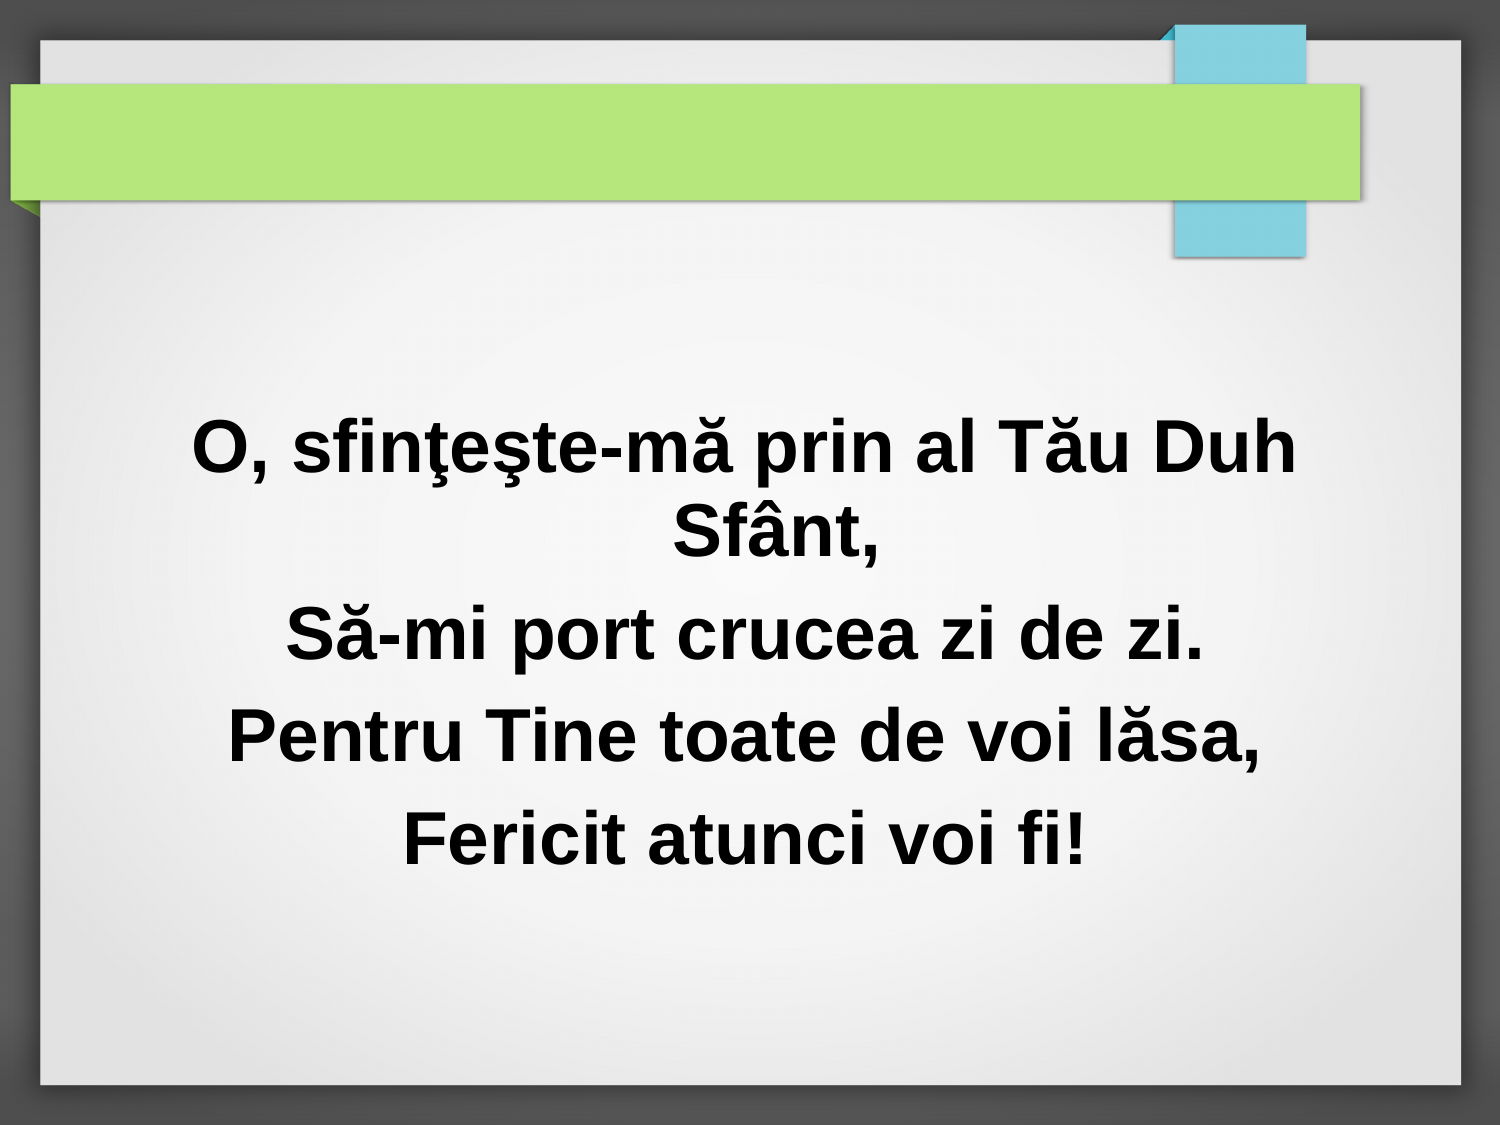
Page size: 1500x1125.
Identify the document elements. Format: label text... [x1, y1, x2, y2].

picture [0, 0, 1500, 1125]
list O, sfinţeşte-mă prin al Tău Duh Sfânt, Să-mi port crucea zi de zi. Pentru Tine toate de voi lăsa, Fericit atunci voi fi! [100, 397, 1386, 1001]
